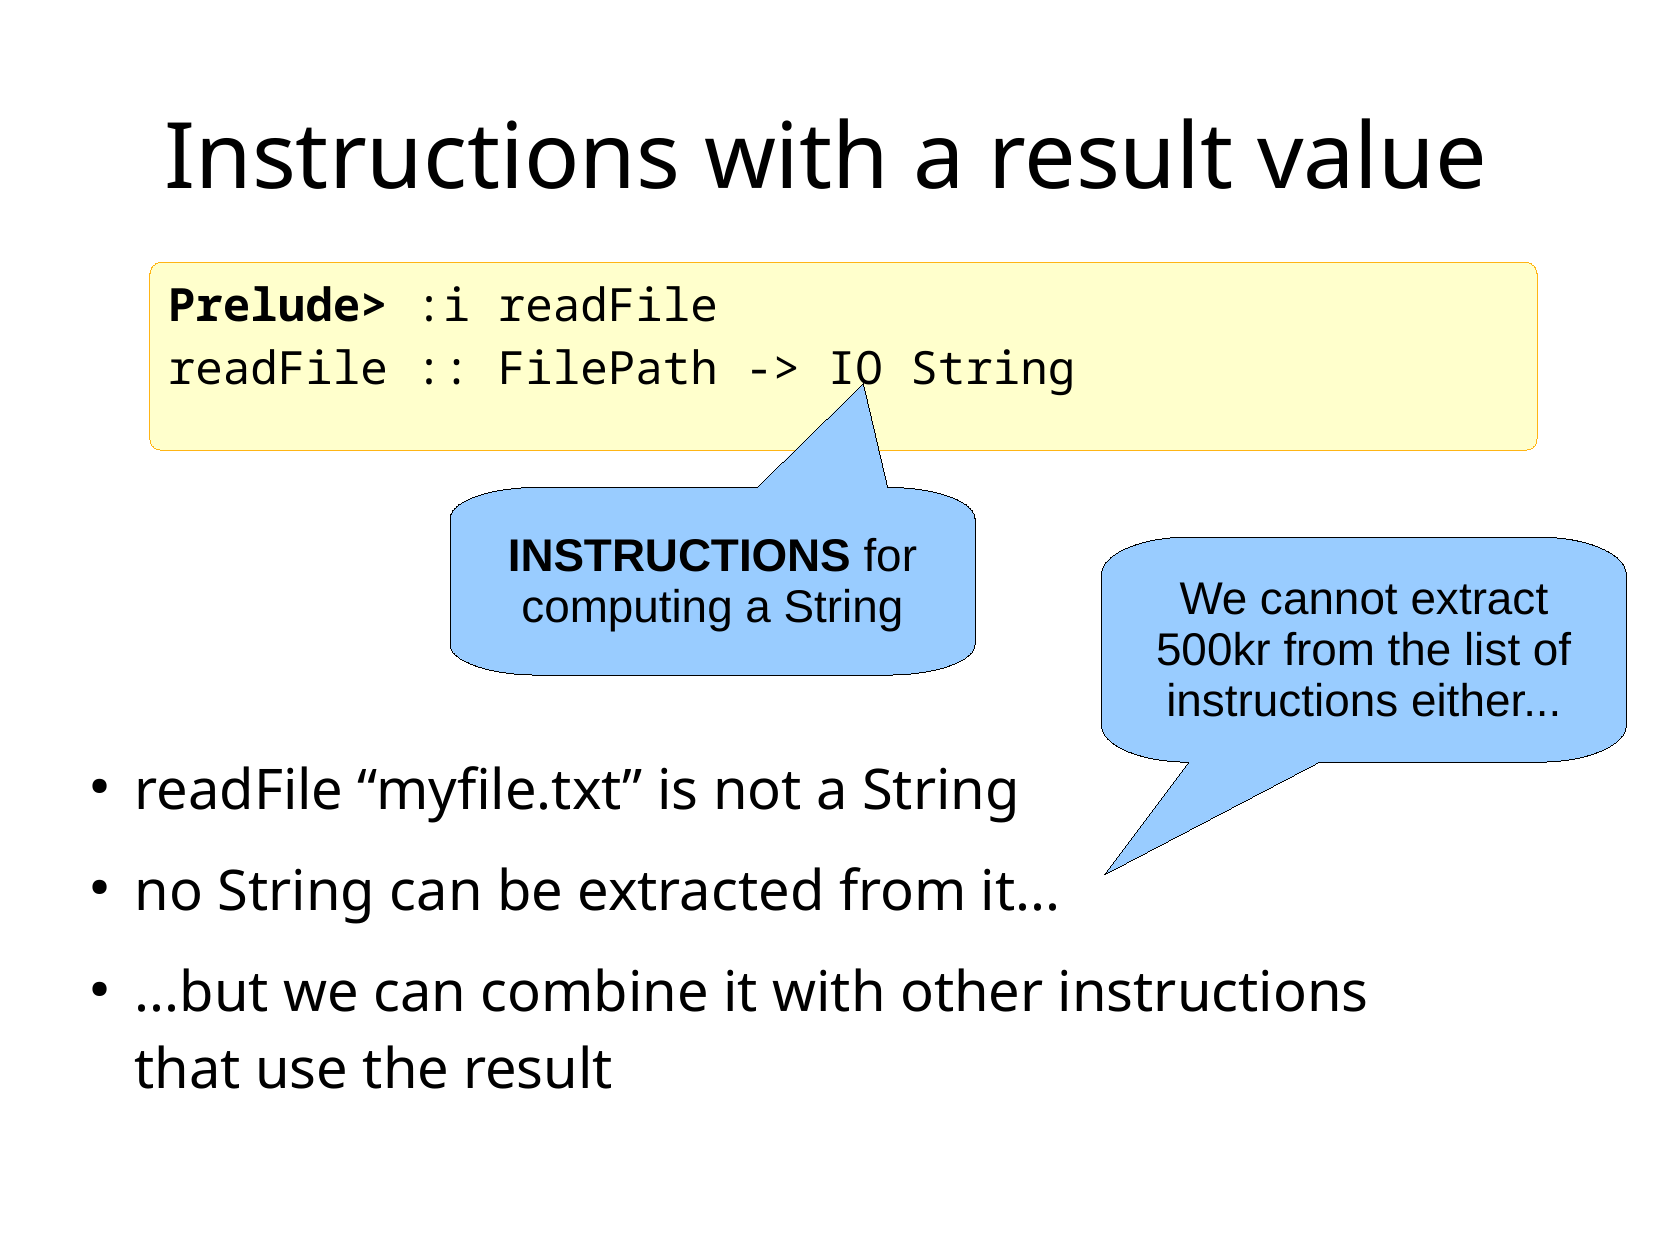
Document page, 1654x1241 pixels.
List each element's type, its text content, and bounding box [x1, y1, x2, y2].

text_box Prelude> :i readFile readFile :: FilePath -> IO String [149, 262, 1538, 451]
text_box INSTRUCTIONS for computing a String [450, 383, 976, 676]
text_box We cannot extract 500kr from the list of instructions either... [1101, 537, 1627, 875]
title Instructions with a result value [82, 49, 1571, 257]
list readFile “myfile.txt” is not a String no String can be extracted from it... ...but we can combine it with other instructions that use the result [75, 750, 1463, 1109]
